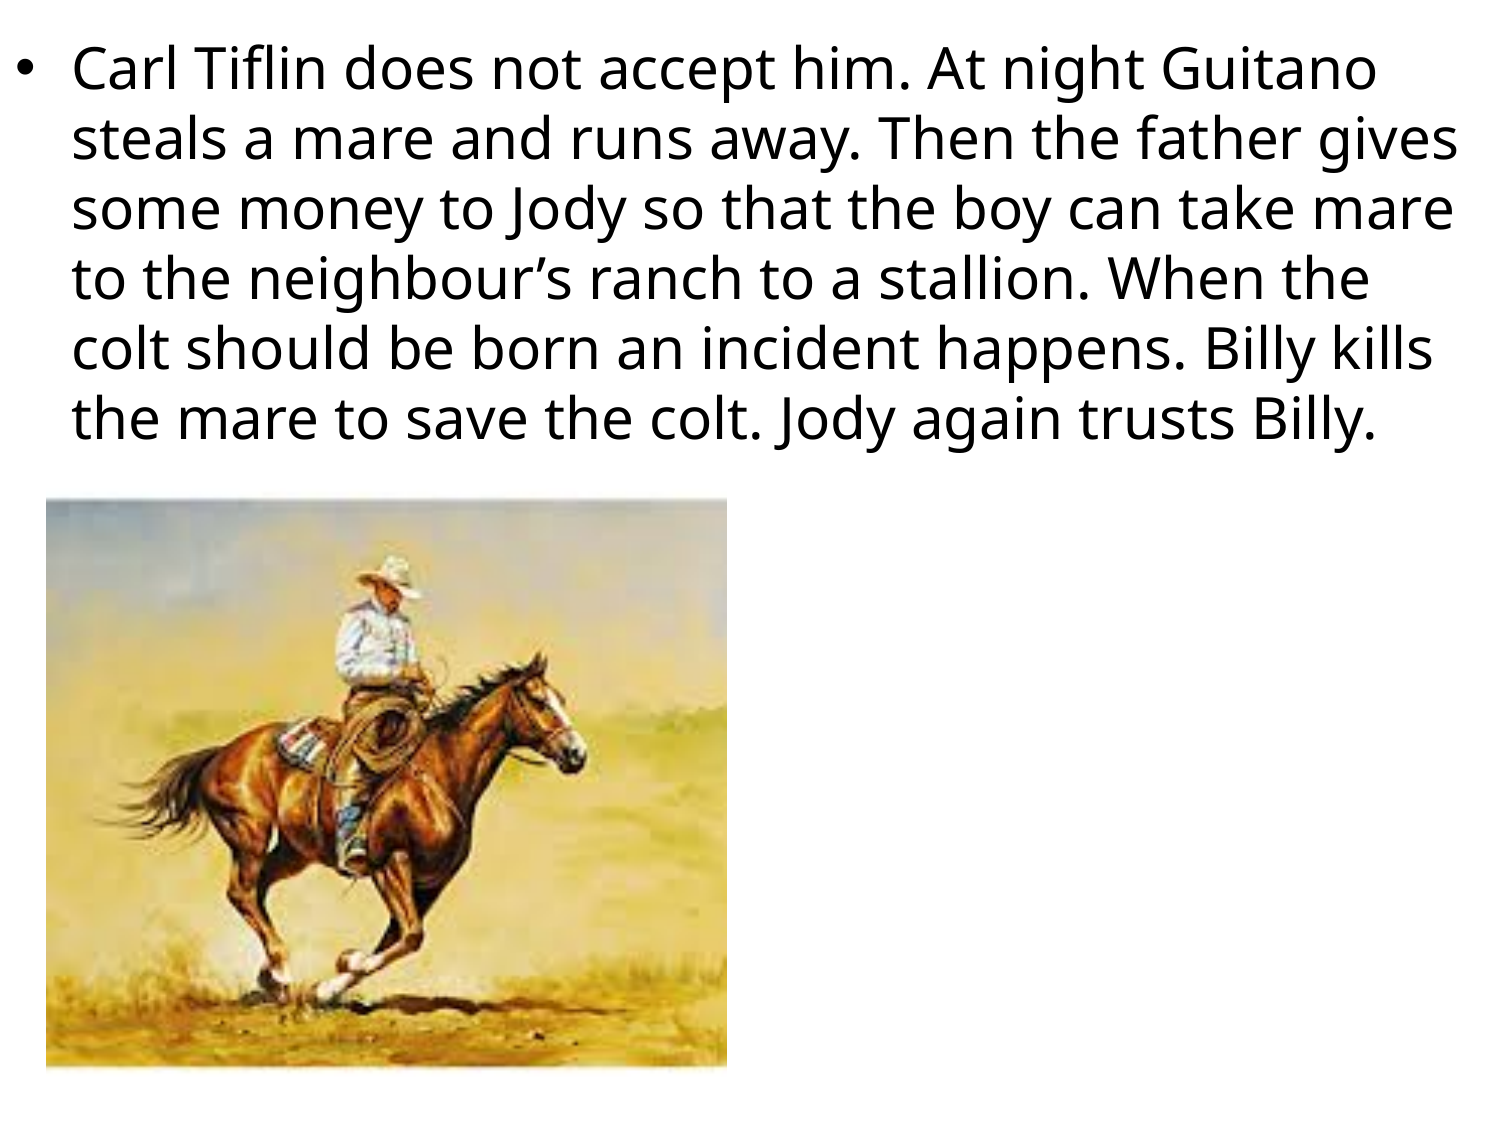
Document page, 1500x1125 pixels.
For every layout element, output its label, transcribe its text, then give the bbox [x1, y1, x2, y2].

picture [46, 445, 727, 1125]
list Carl Tiflin does not accept him. At night Guitano steals a mare and runs away. Then the father gives some money to Jody so that the boy can take mare to the neighbour’s ranch to a stallion. When the colt should be born an incident happens. Billy kills the mare to save the colt. Jody again trusts Billy. [0, 23, 1500, 766]
